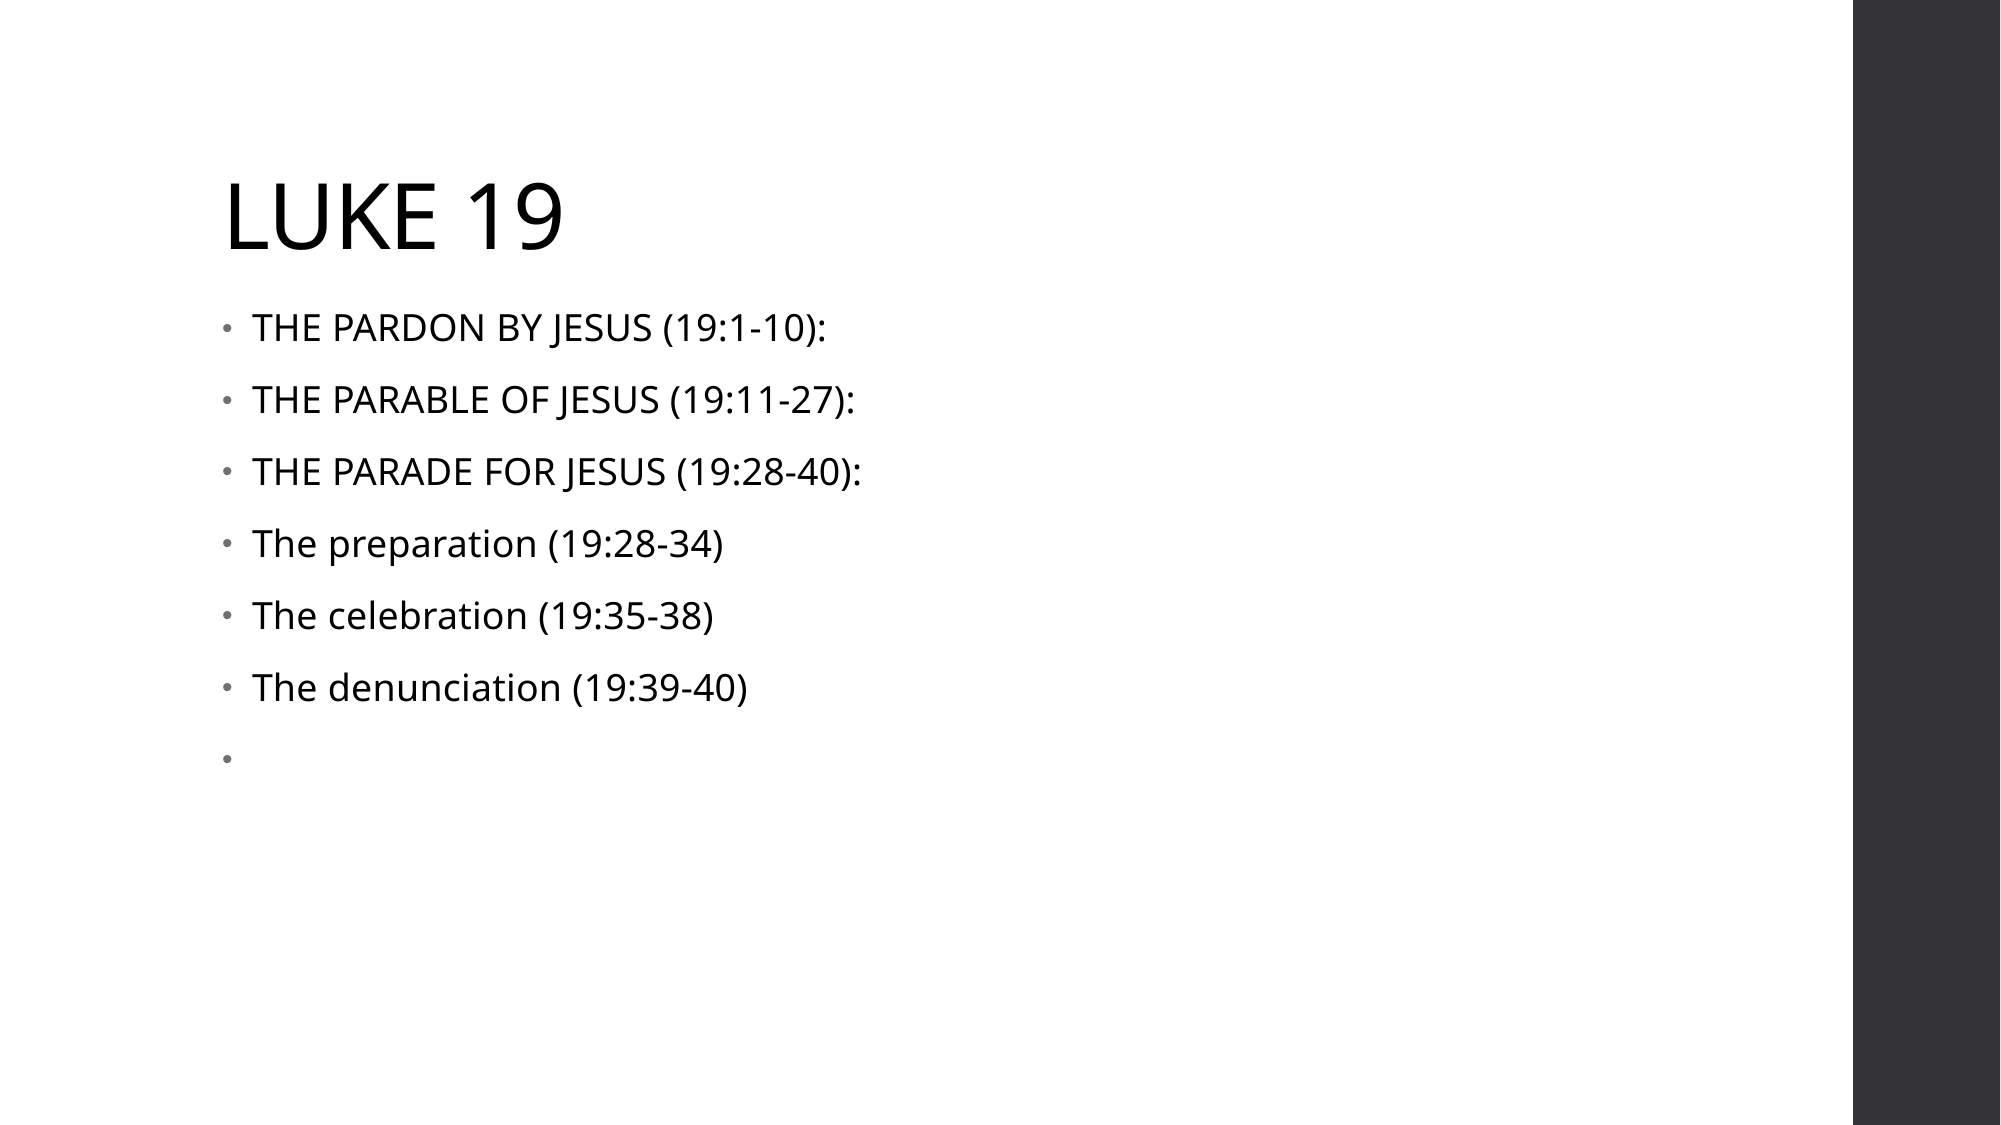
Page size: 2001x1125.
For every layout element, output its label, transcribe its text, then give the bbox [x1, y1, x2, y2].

title LUKE 19 [206, 60, 1797, 278]
list THE PARDON BY JESUS (19:1-10): THE PARABLE OF JESUS (19:11-27): THE PARADE FOR JESUS (19:28-40): The preparation (19:28-34) The celebration (19:35-38) The denunciation (19:39-40) [206, 299, 1617, 1014]
